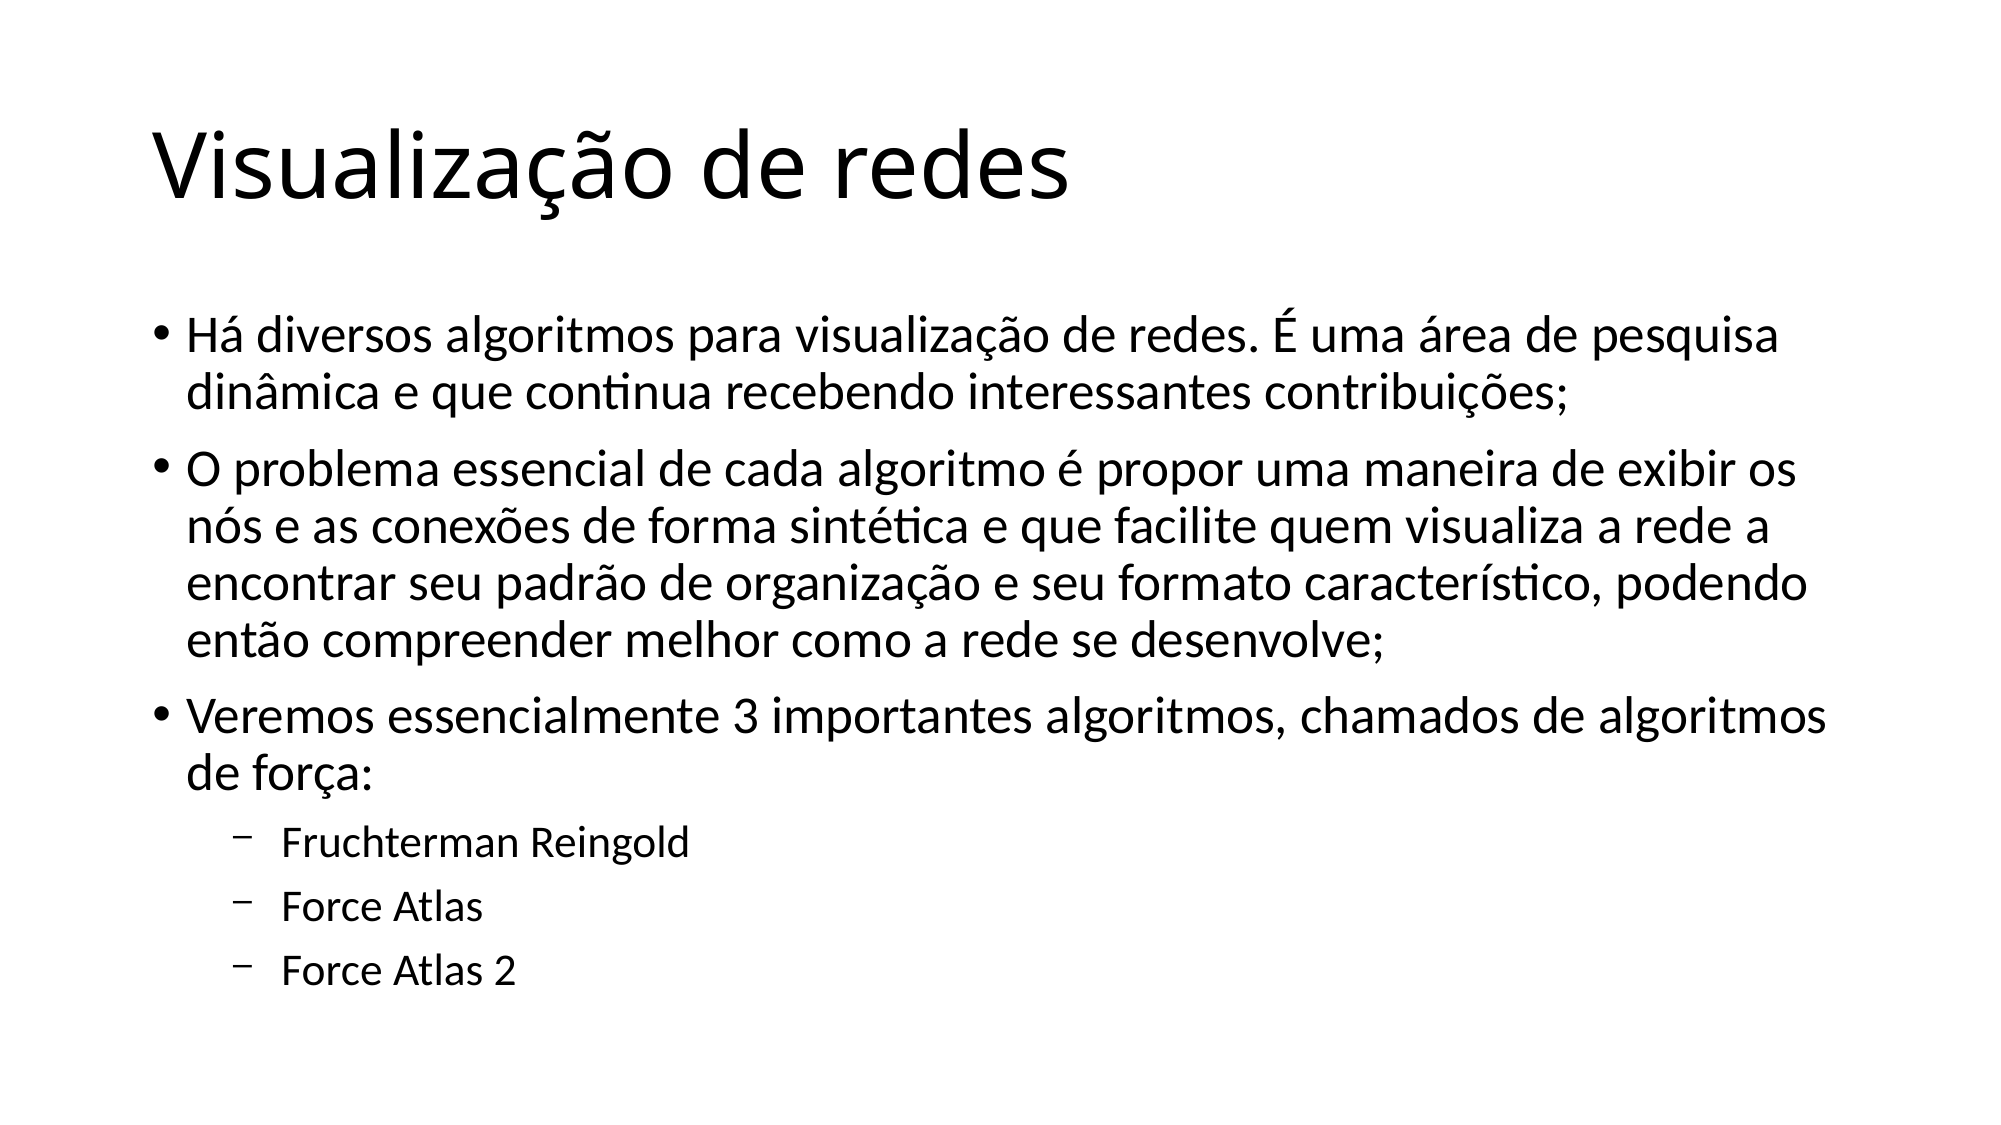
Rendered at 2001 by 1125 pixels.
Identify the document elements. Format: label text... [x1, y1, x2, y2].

list Há diversos algoritmos para visualização de redes. É uma área de pesquisa dinâmica e que continua recebendo interessantes contribuições; O problema essencial de cada algoritmo é propor uma maneira de exibir os nós e as conexões de forma sintética e que facilite quem visualiza a rede a encontrar seu padrão de organização e seu formato característico, podendo então compreender melhor como a rede se desenvolve; Veremos essencialmente 3 importantes algoritmos, chamados de algoritmos de força: Fruchterman Reingold Force Atlas Force Atlas 2 [137, 299, 1863, 1014]
title Visualização de redes [137, 59, 1863, 278]
